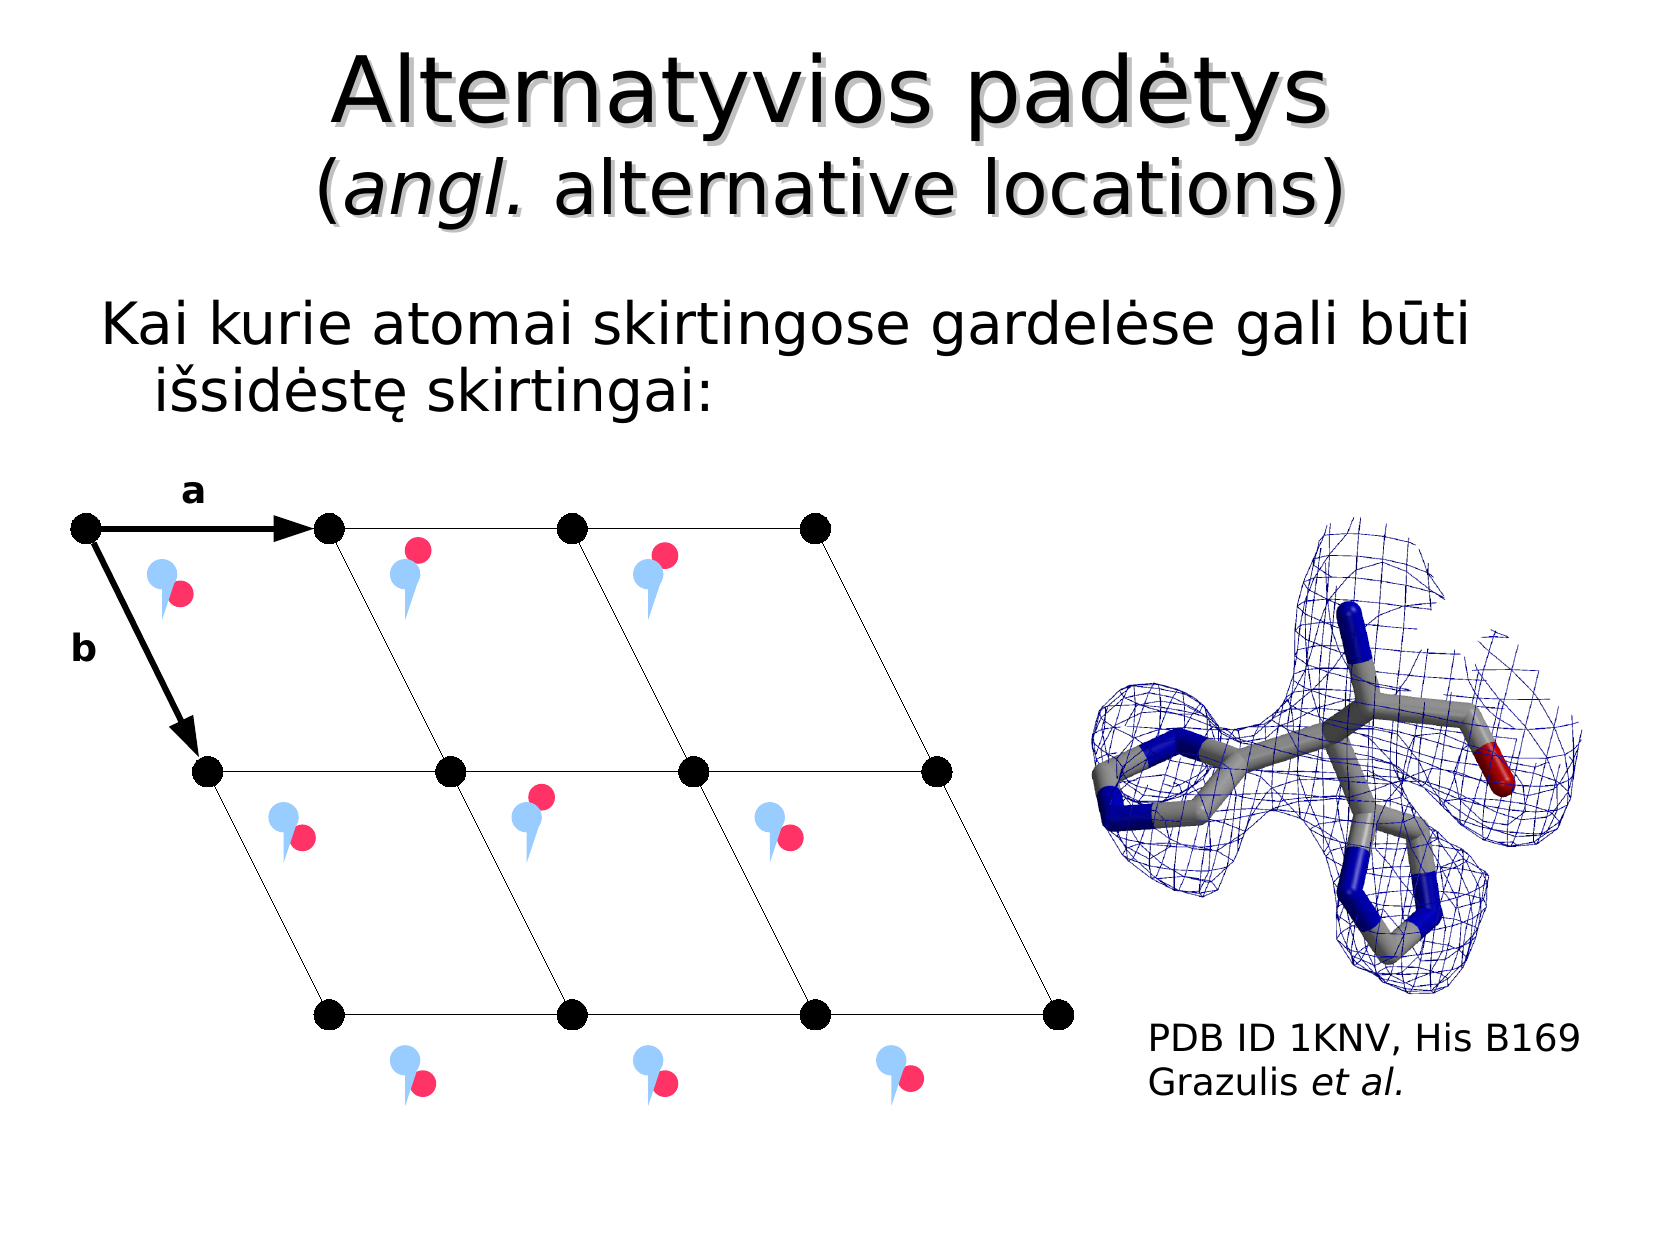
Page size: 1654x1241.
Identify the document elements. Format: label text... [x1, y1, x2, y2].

text_box [678, 772, 709, 787]
list Kai kurie atomai skirtingose gardelėse gali būti išsidėstę skirtingai: [82, 290, 1571, 462]
text_box [557, 529, 588, 544]
text_box [632, 1045, 679, 1106]
text_box b [55, 619, 158, 688]
text_box [314, 513, 345, 544]
text_box [800, 1015, 831, 1030]
text_box [389, 537, 432, 620]
text_box [1043, 999, 1074, 1030]
text_box PDB ID 1KNV, His B169 Grazulis et al. [1132, 1009, 1597, 1112]
text_box [192, 756, 223, 787]
text_box [557, 999, 588, 1014]
picture [1089, 515, 1584, 996]
text_box [800, 999, 831, 1014]
text_box a [166, 461, 233, 531]
text_box [146, 559, 194, 620]
text_box [268, 802, 316, 863]
text_box [511, 783, 556, 863]
title Alternatyvios padėtys (angl. alternative locations) [86, 37, 1576, 232]
text_box [313, 999, 345, 1030]
text_box [876, 1045, 925, 1106]
text_box [435, 772, 466, 787]
text_box [557, 1015, 588, 1030]
text_box [921, 756, 953, 787]
text_box [678, 756, 709, 771]
text_box [800, 513, 831, 544]
text_box [557, 513, 588, 528]
text_box [389, 1045, 437, 1106]
text_box [435, 756, 466, 771]
text_box [633, 542, 679, 620]
text_box [754, 802, 804, 863]
text_box [70, 513, 102, 544]
